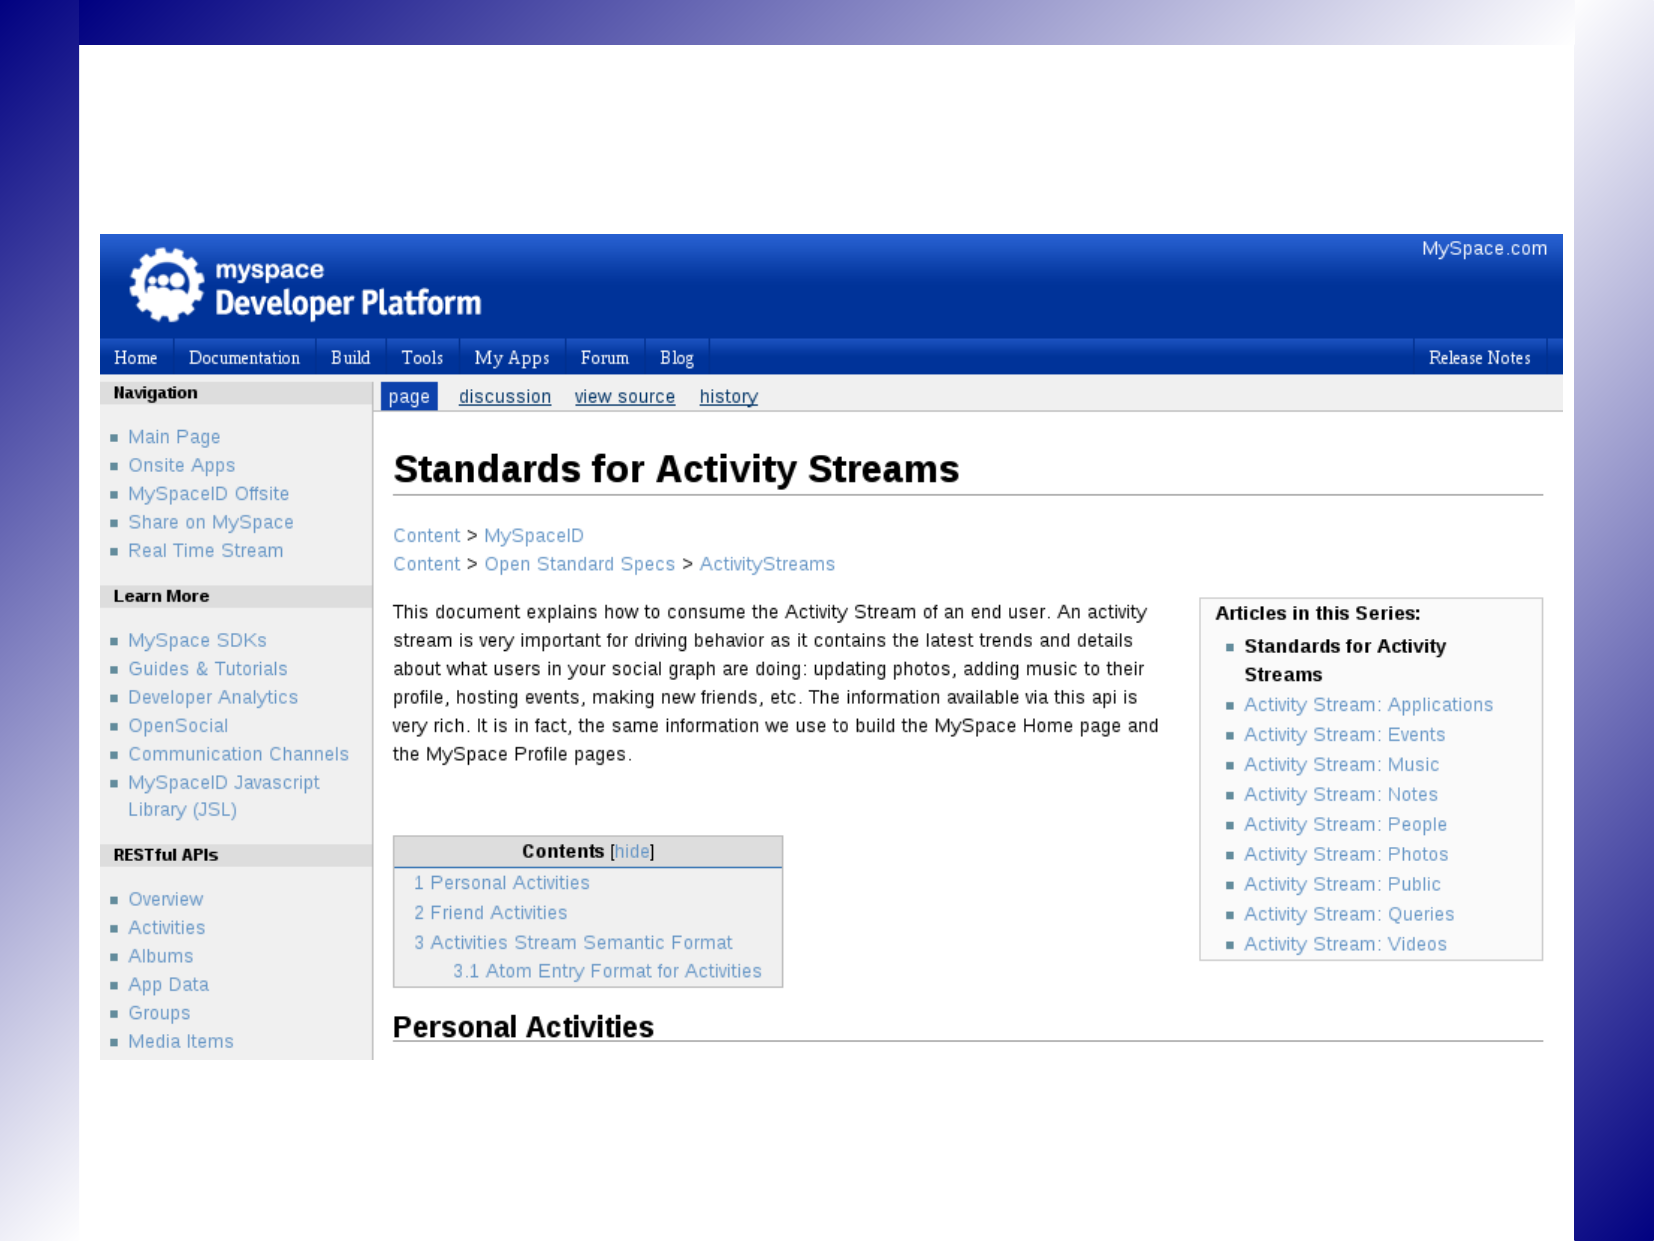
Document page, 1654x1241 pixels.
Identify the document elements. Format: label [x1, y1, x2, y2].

picture [100, 234, 1563, 1060]
